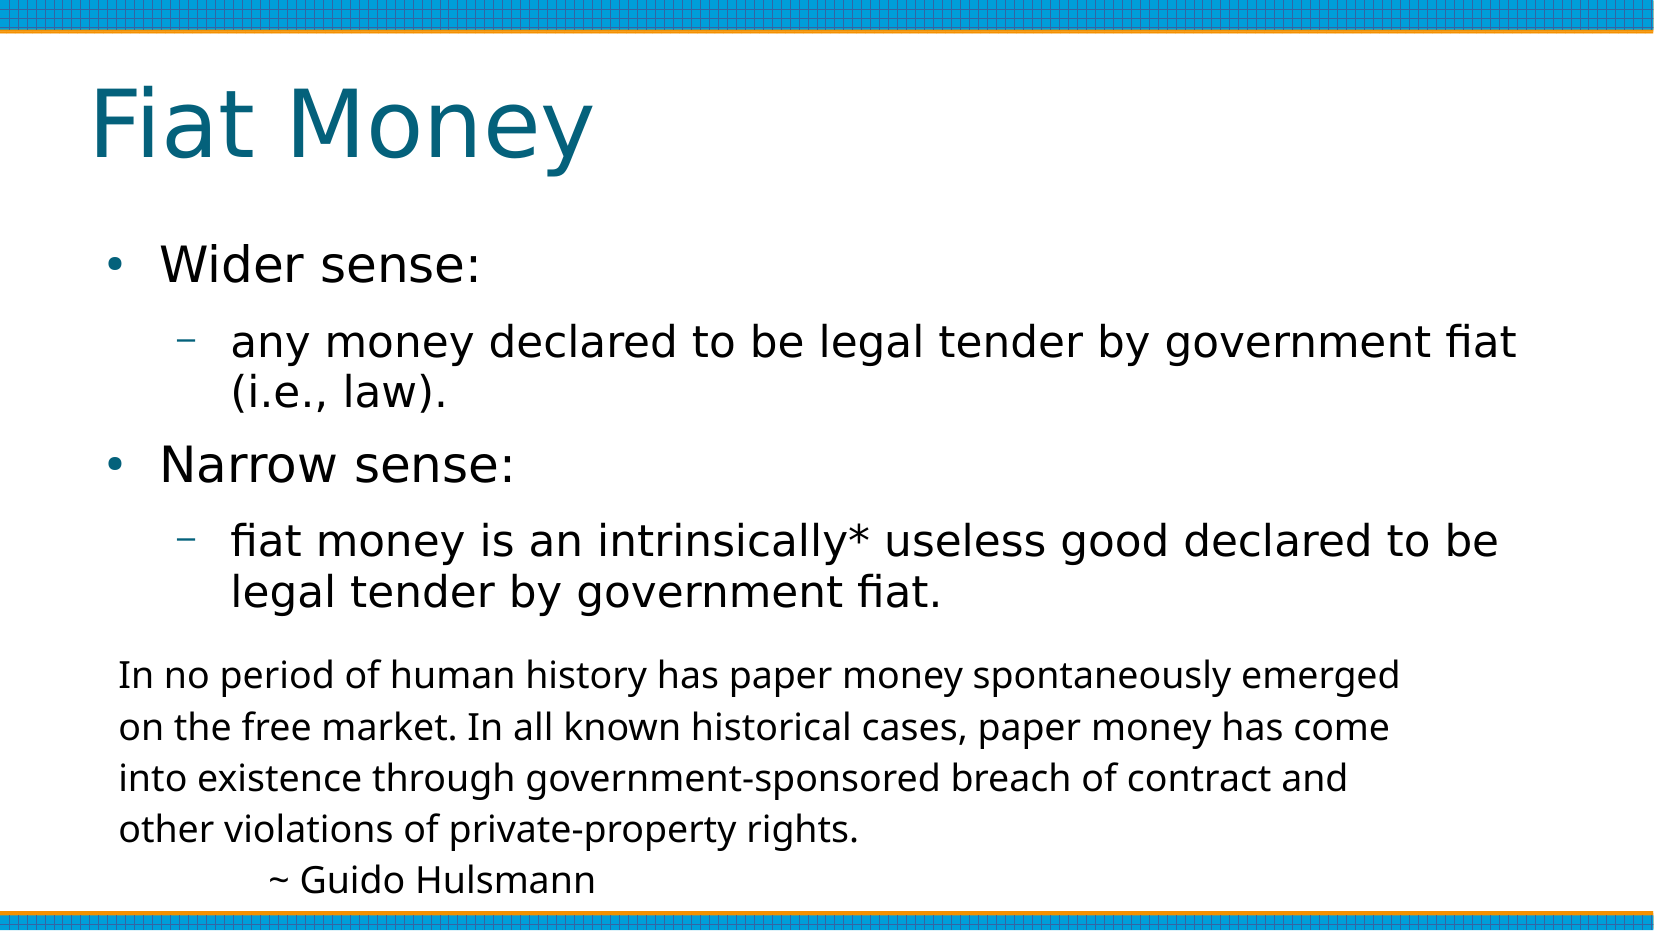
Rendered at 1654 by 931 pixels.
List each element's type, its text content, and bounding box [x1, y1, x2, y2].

list Wider sense: any money declared to be legal tender by government fiat (i.e., law). Narrow sense: fiat money is an intrinsically* useless good declared to be legal tender by government fiat. [88, 236, 1565, 901]
text_box In no period of human history has paper money spontaneously emerged on the free market. In all known historical cases, paper money has come into existence through government-sponsored breach of contract and other violations of private-property rights. ~ Guido Hulsmann [112, 637, 1426, 916]
title Fiat Money [88, 44, 1565, 207]
